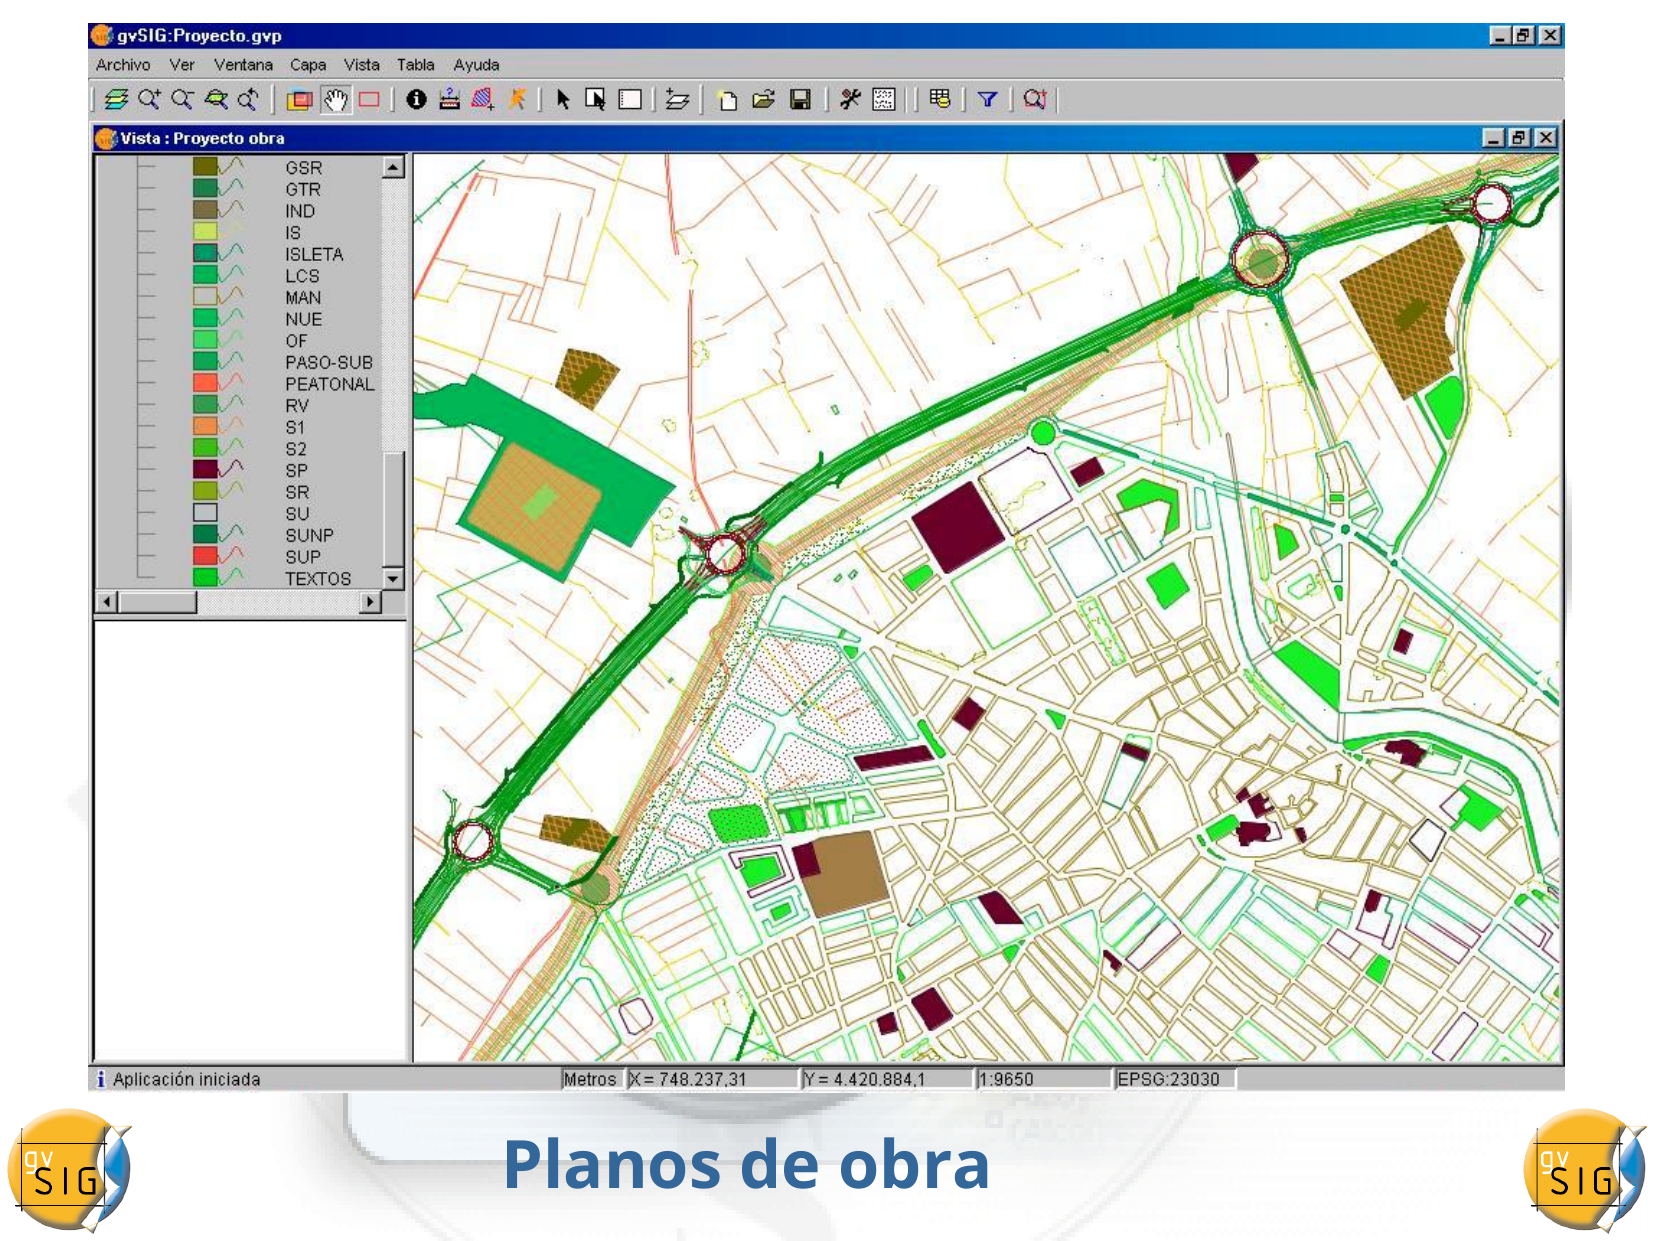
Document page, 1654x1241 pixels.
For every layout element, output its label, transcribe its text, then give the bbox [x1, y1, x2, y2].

list Planos de obra [501, 1116, 1211, 1211]
picture [5, 1107, 133, 1235]
picture [88, 23, 1565, 1093]
picture [1521, 1107, 1648, 1235]
